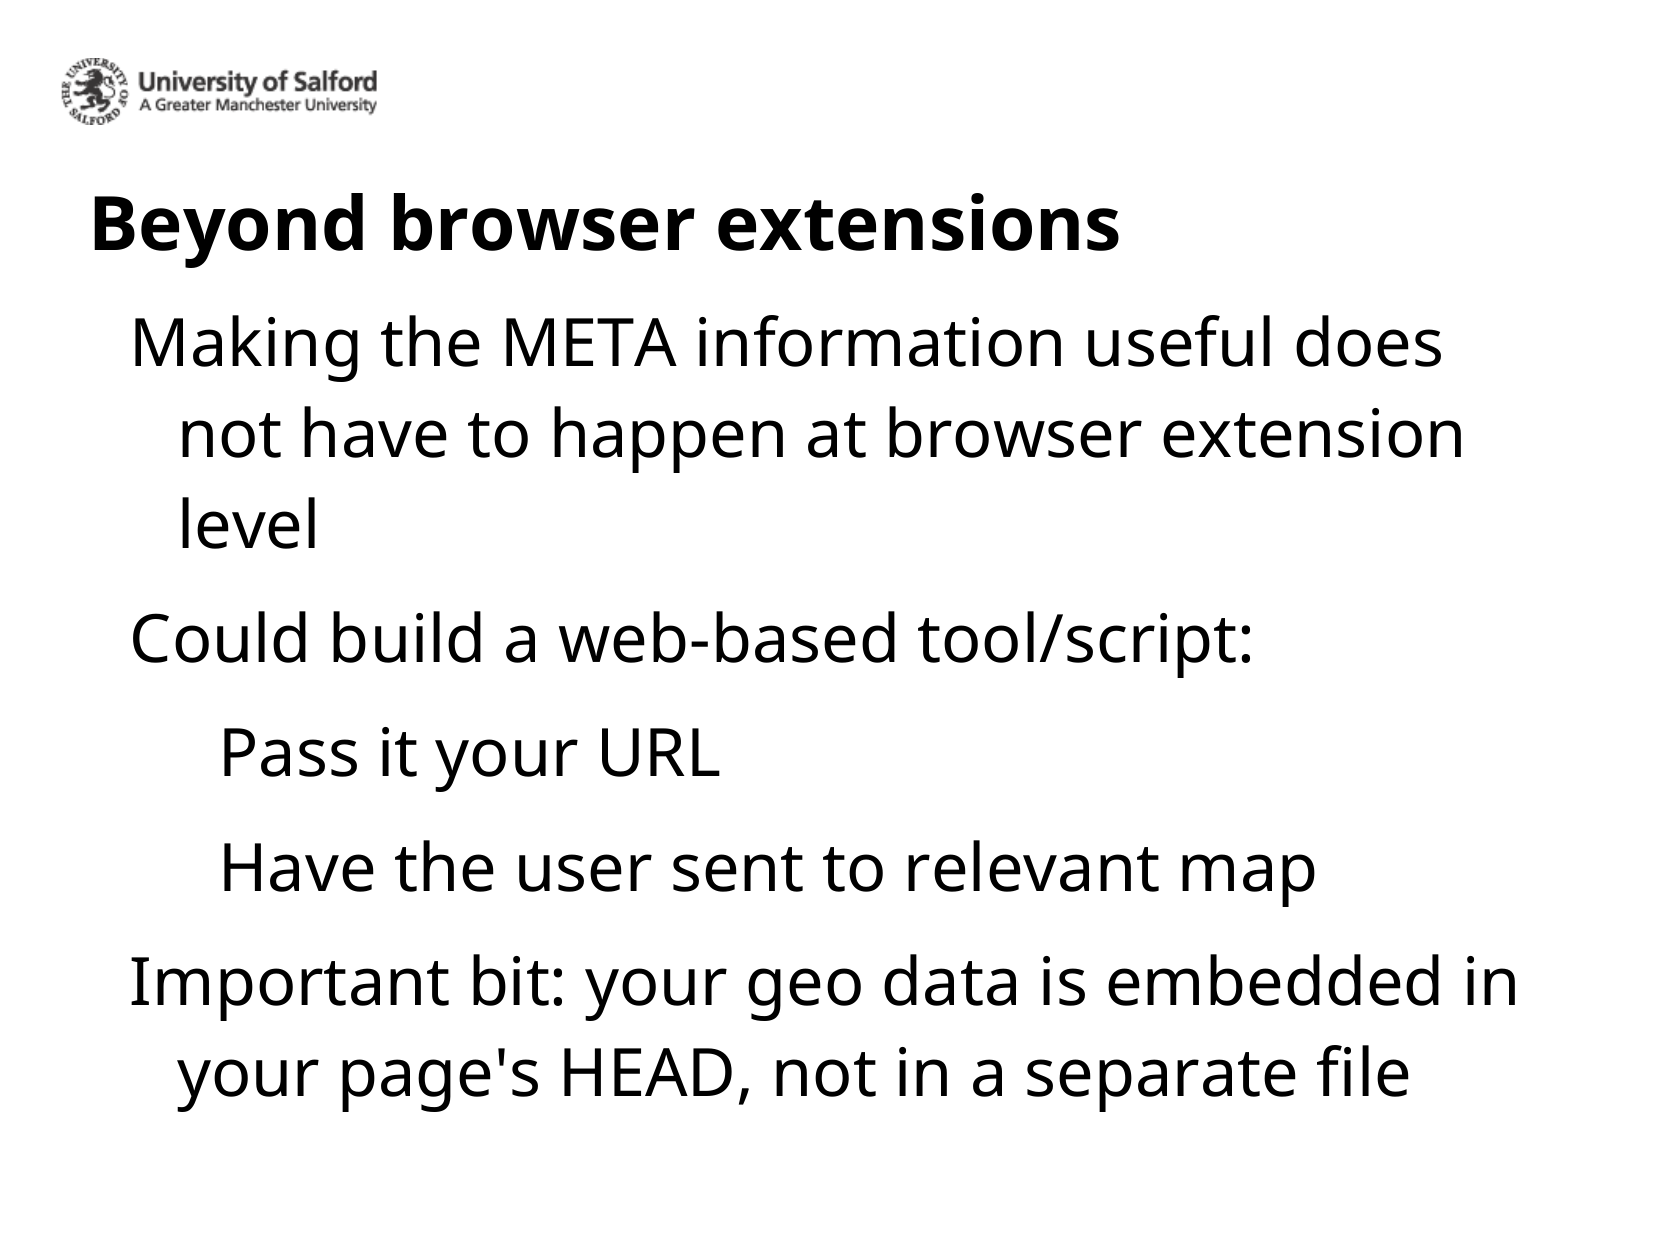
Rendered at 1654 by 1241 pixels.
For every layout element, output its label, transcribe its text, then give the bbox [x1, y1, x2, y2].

picture [59, 58, 380, 125]
title Beyond browser extensions [88, 178, 1565, 269]
list Making the META information useful does not have to happen at browser extension level Could build a web-based tool/script: Pass it your URL Have the user sent to relevant map Important bit: your geo data is embedded in your page's HEAD, not in a separate file [88, 295, 1565, 1137]
